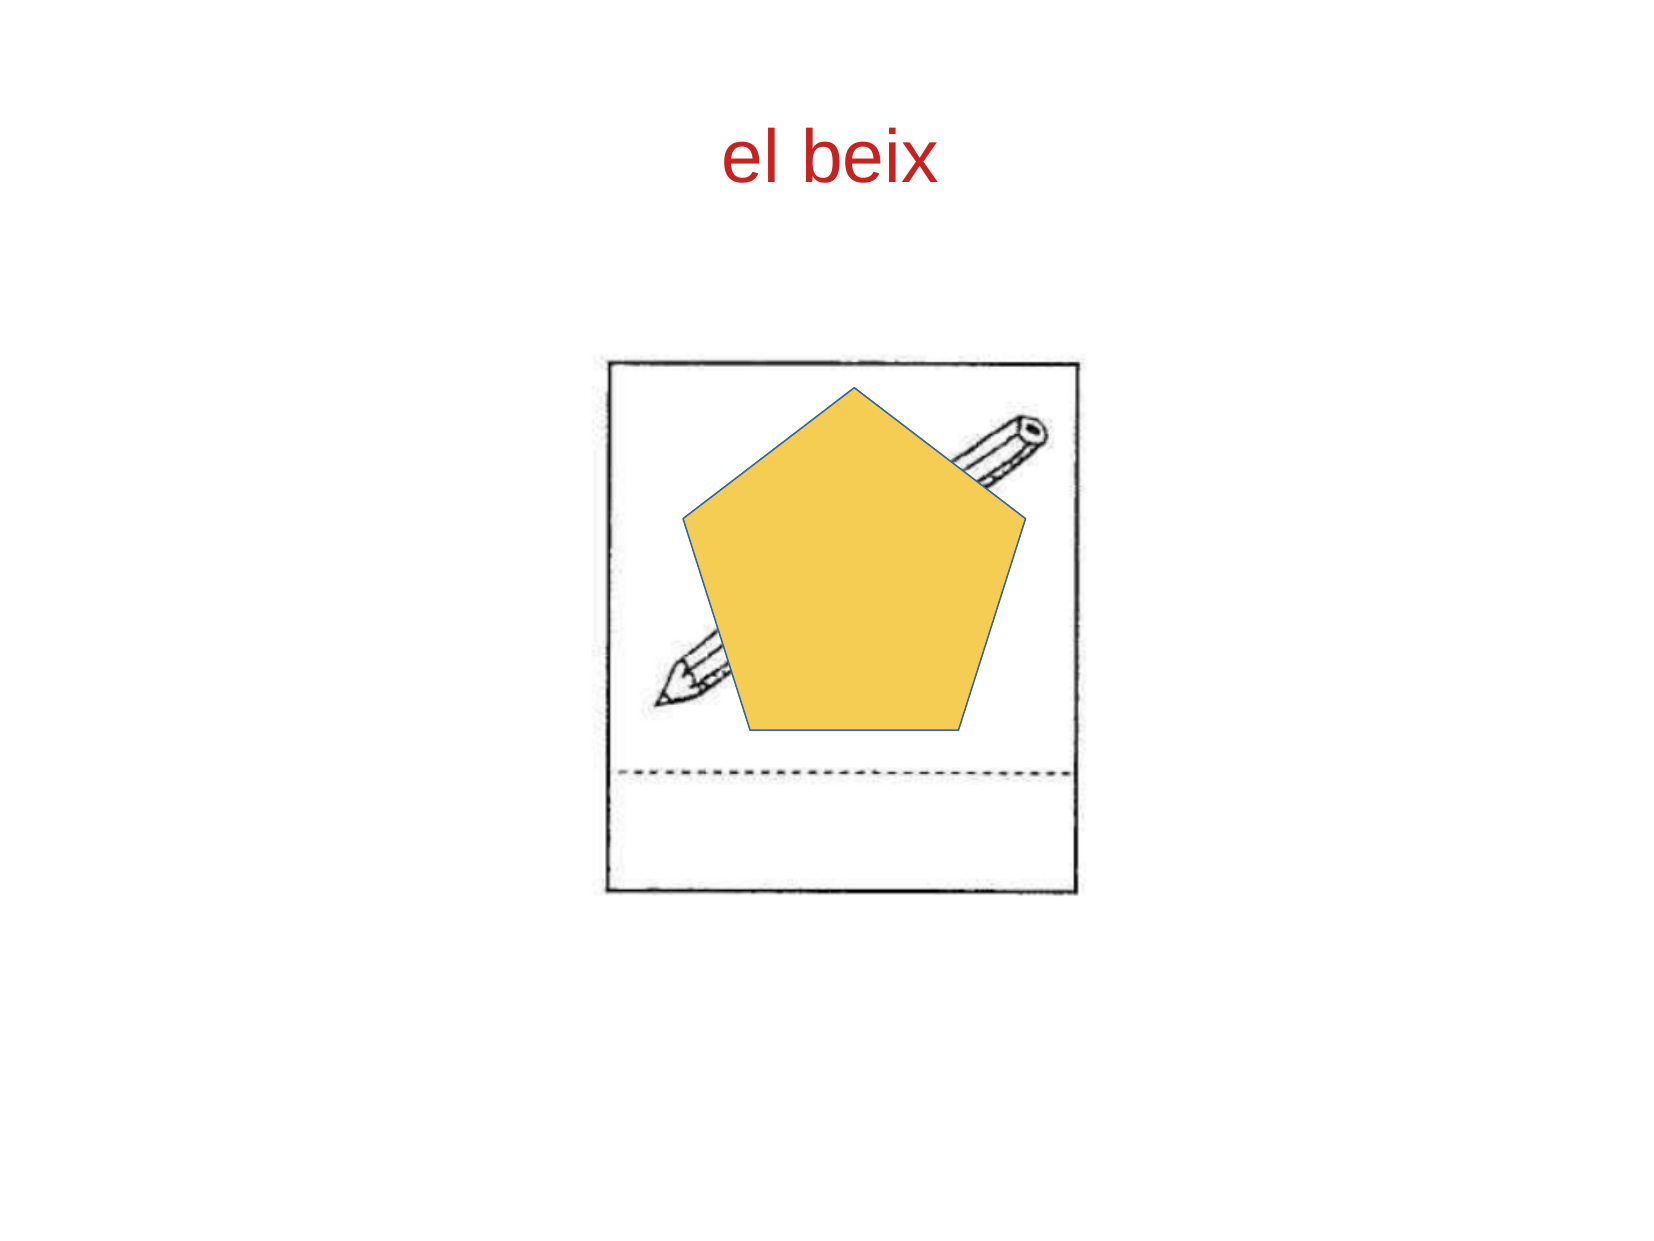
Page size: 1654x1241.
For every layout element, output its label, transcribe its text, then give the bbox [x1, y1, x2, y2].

text_box el beix [289, 49, 1371, 257]
picture [576, 331, 1099, 918]
text_box [683, 387, 1026, 731]
